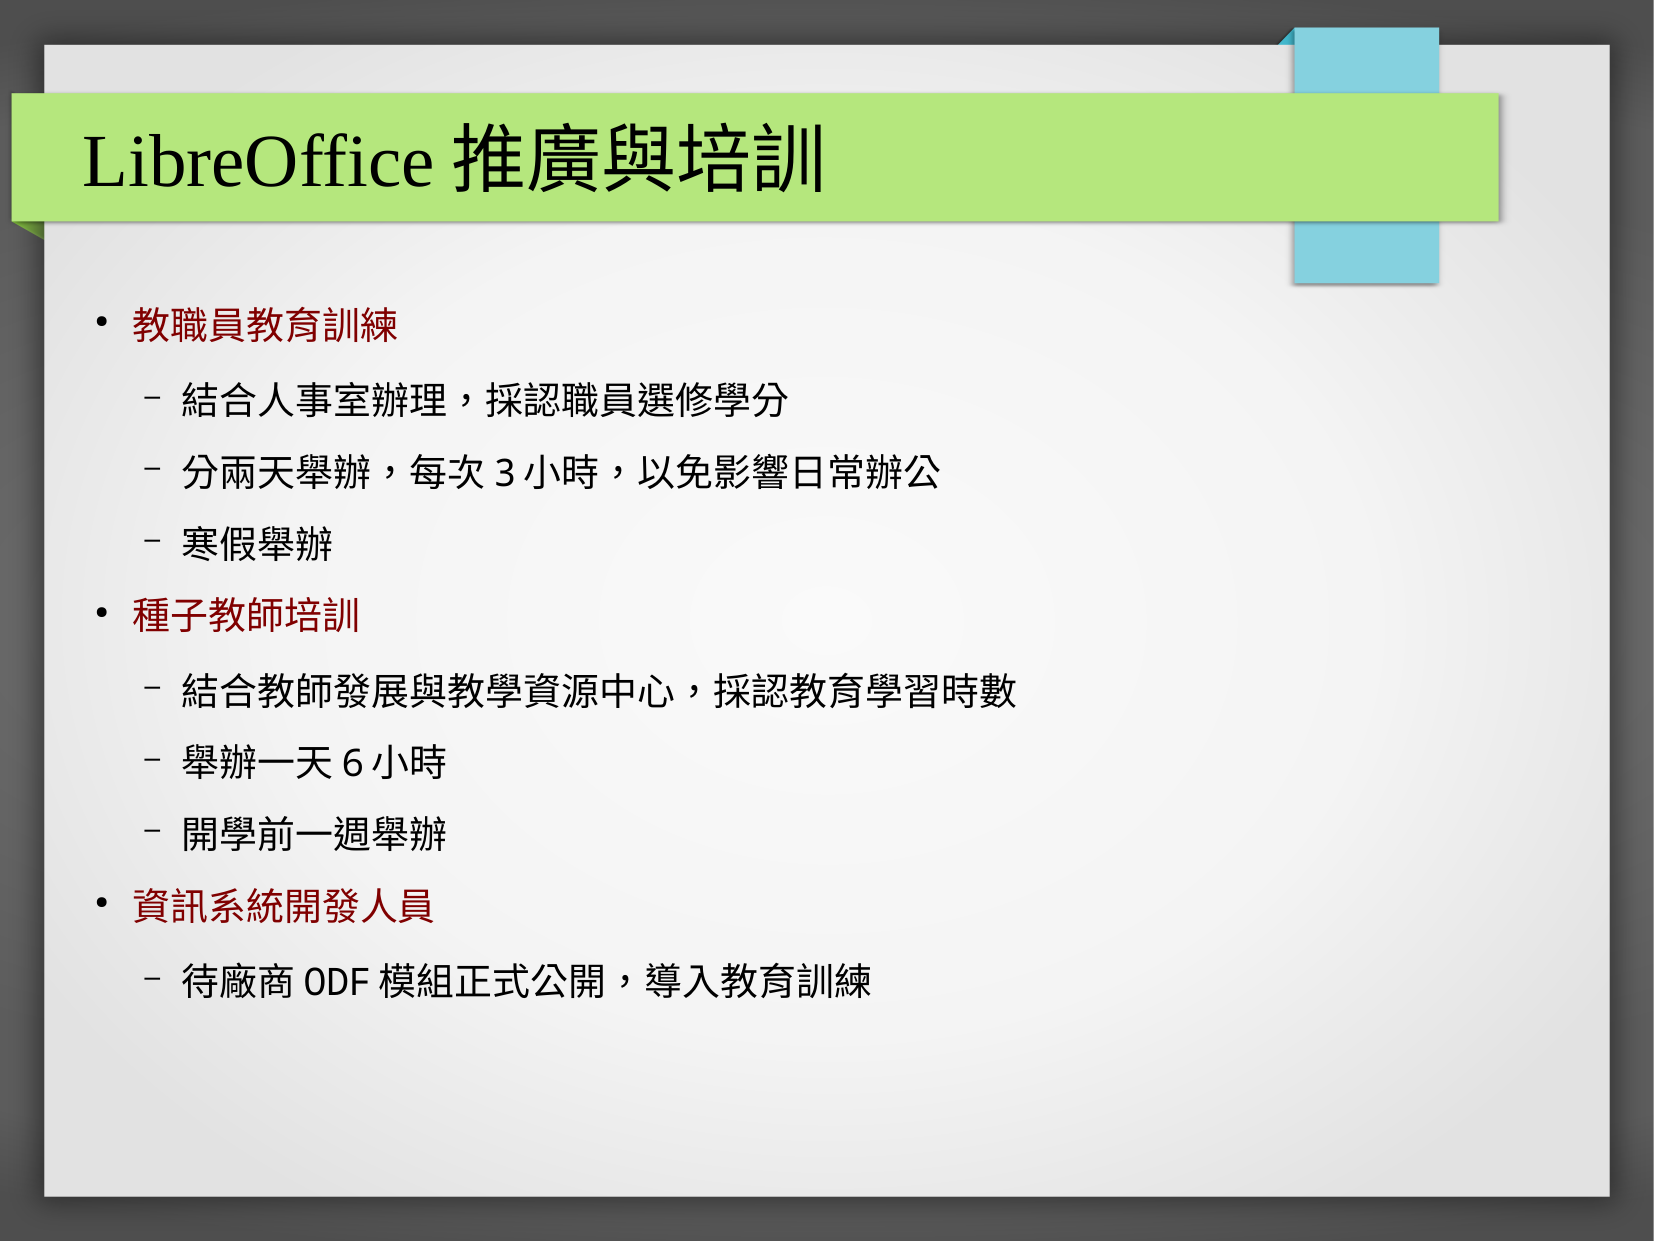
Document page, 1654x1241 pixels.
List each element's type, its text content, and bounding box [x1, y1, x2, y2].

title LibreOffice推廣與培訓 [82, 94, 1264, 213]
picture [0, 0, 1654, 1241]
list 教職員教育訓練 結合人事室辦理，採認職員選修學分 分兩天舉辦，每次3小時，以免影響日常辦公 寒假舉辦 種子教師培訓 結合教師發展與教學資源中心，採認教育學習時數 舉辦一天6小時 開學前一週舉辦 資訊系統開發人員 待廠商ODF模組正式公開，導入教育訓練 [82, 295, 1571, 1015]
